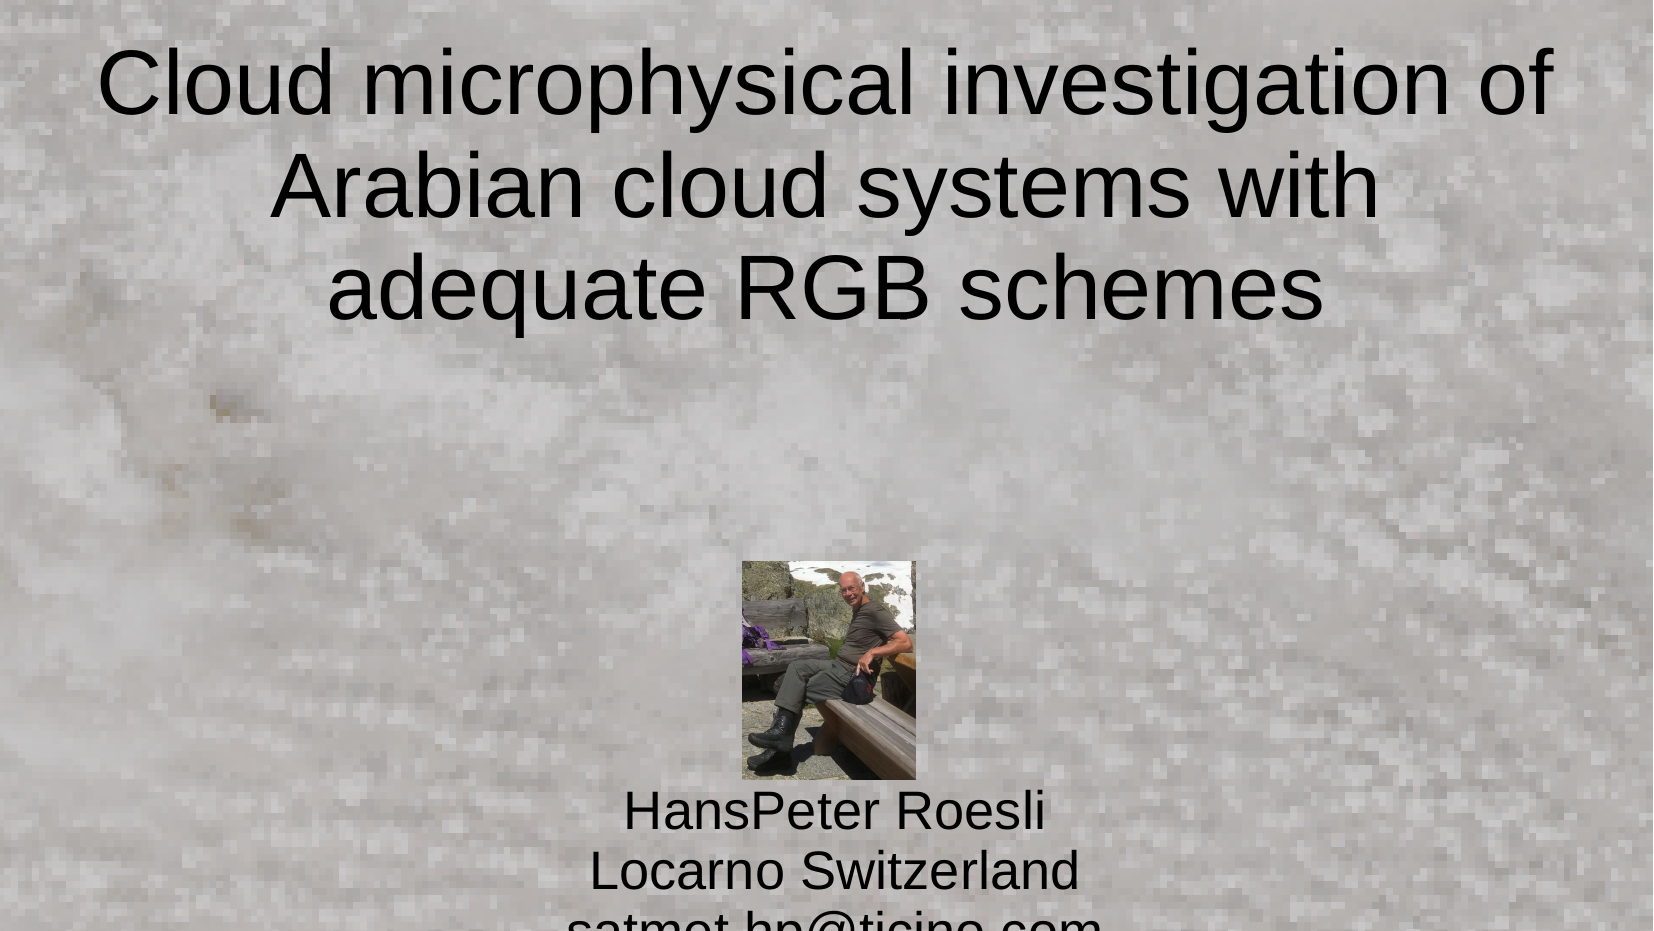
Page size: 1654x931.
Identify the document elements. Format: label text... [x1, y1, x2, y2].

title Cloud microphysical investigation of Arabian cloud systems with adequate RGB schemes [82, 0, 1571, 372]
picture [0, 0, 1653, 931]
text_box HansPeter Roesli Locarno Switzerland satmet.hp@ticino.com [91, 707, 1580, 931]
